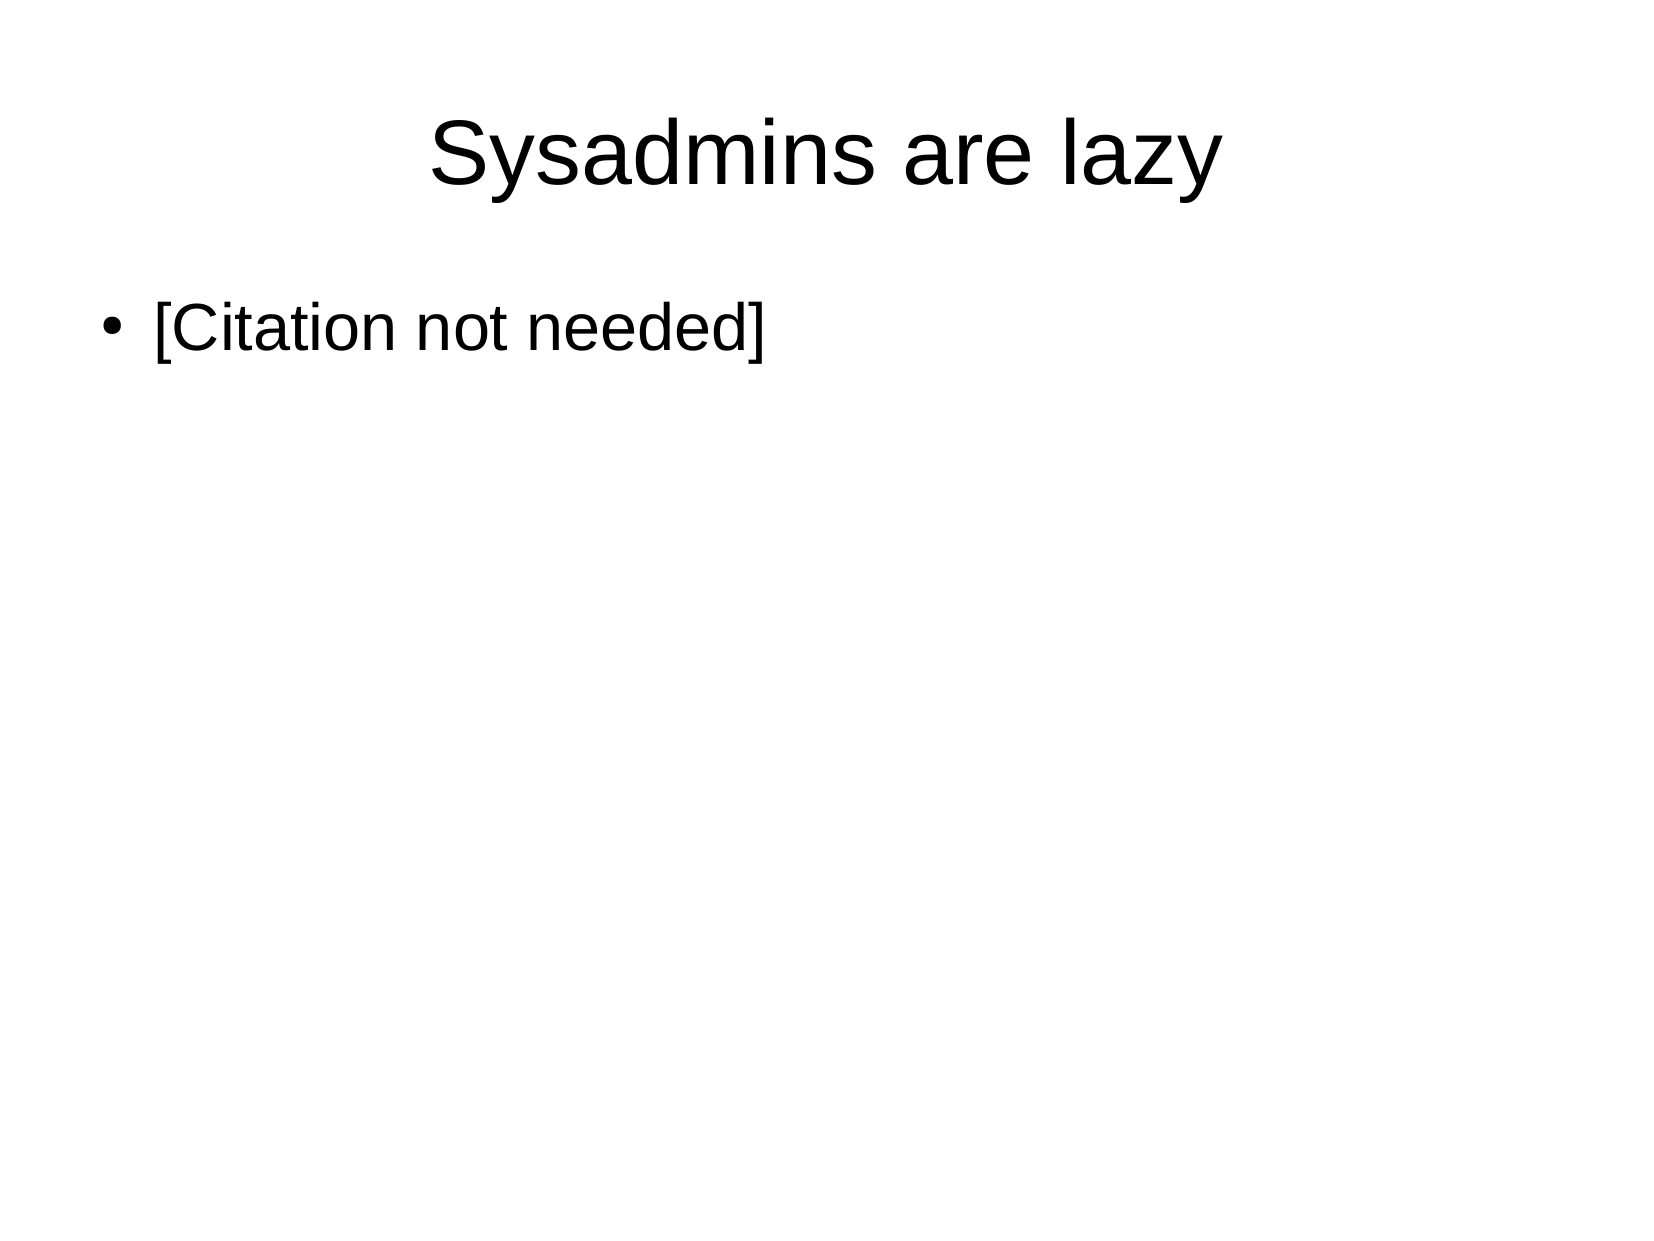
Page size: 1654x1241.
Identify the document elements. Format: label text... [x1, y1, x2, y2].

title Sysadmins are lazy [82, 49, 1571, 257]
list [Citation not needed] [82, 290, 1571, 1010]
